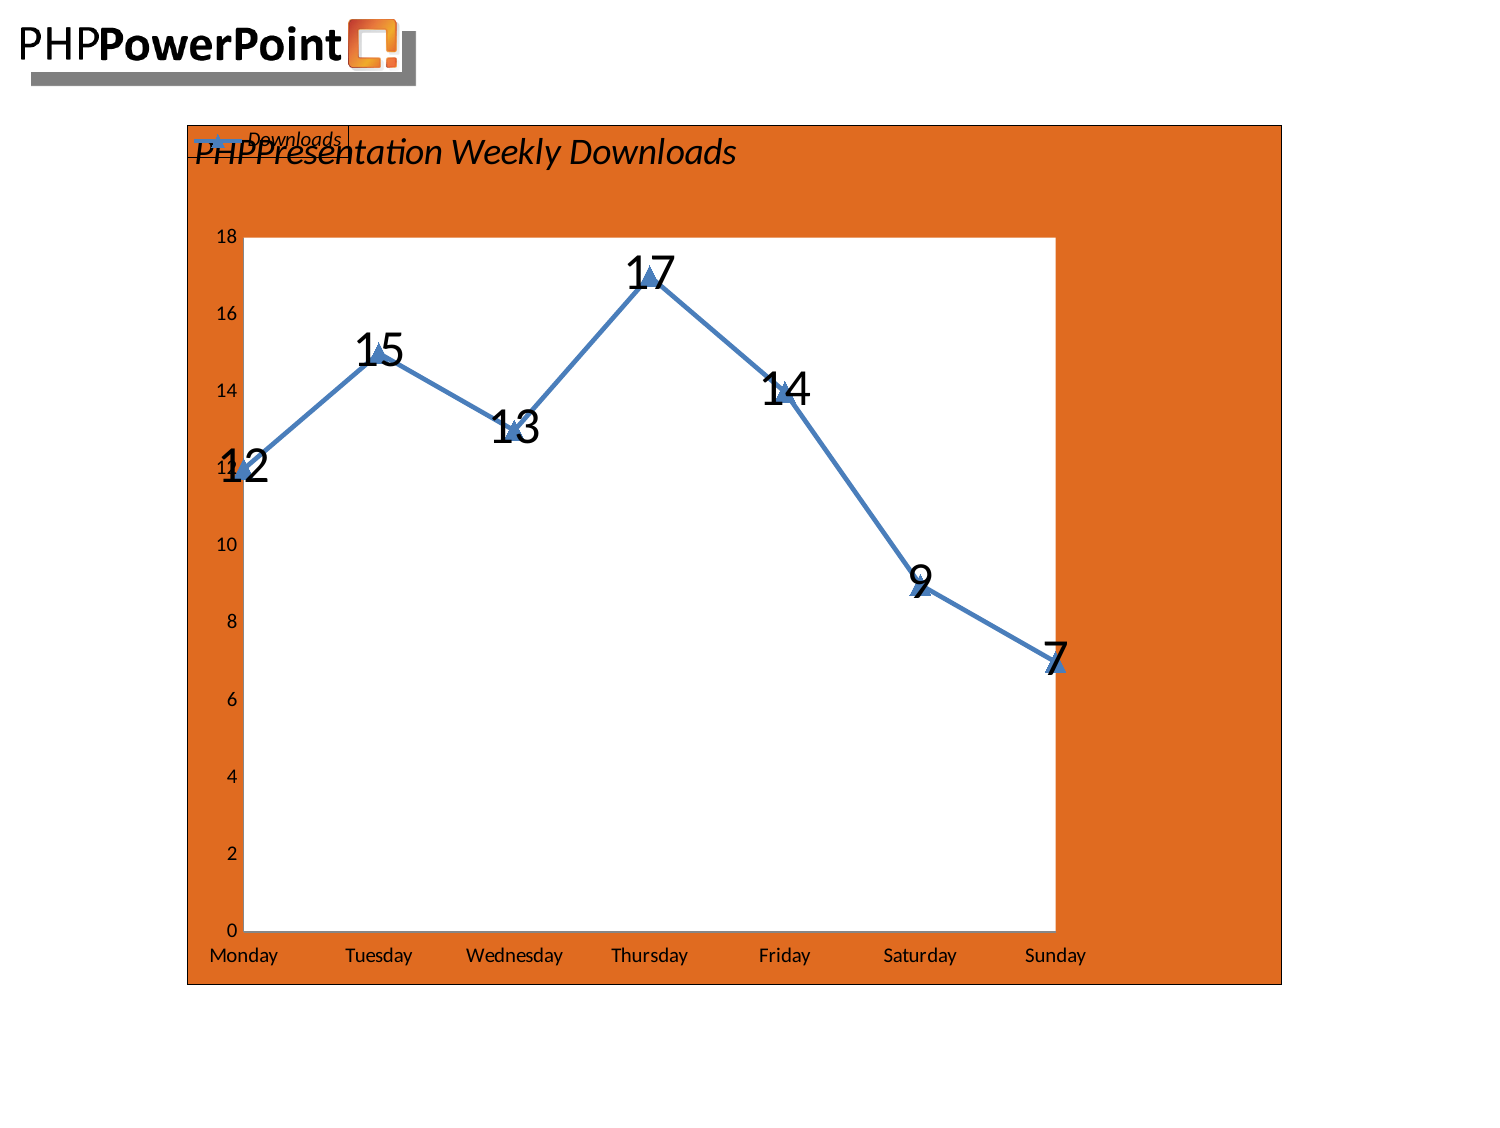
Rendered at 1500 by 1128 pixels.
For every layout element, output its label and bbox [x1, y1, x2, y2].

picture [15, 15, 402, 72]
chart [187, 125, 1282, 985]
